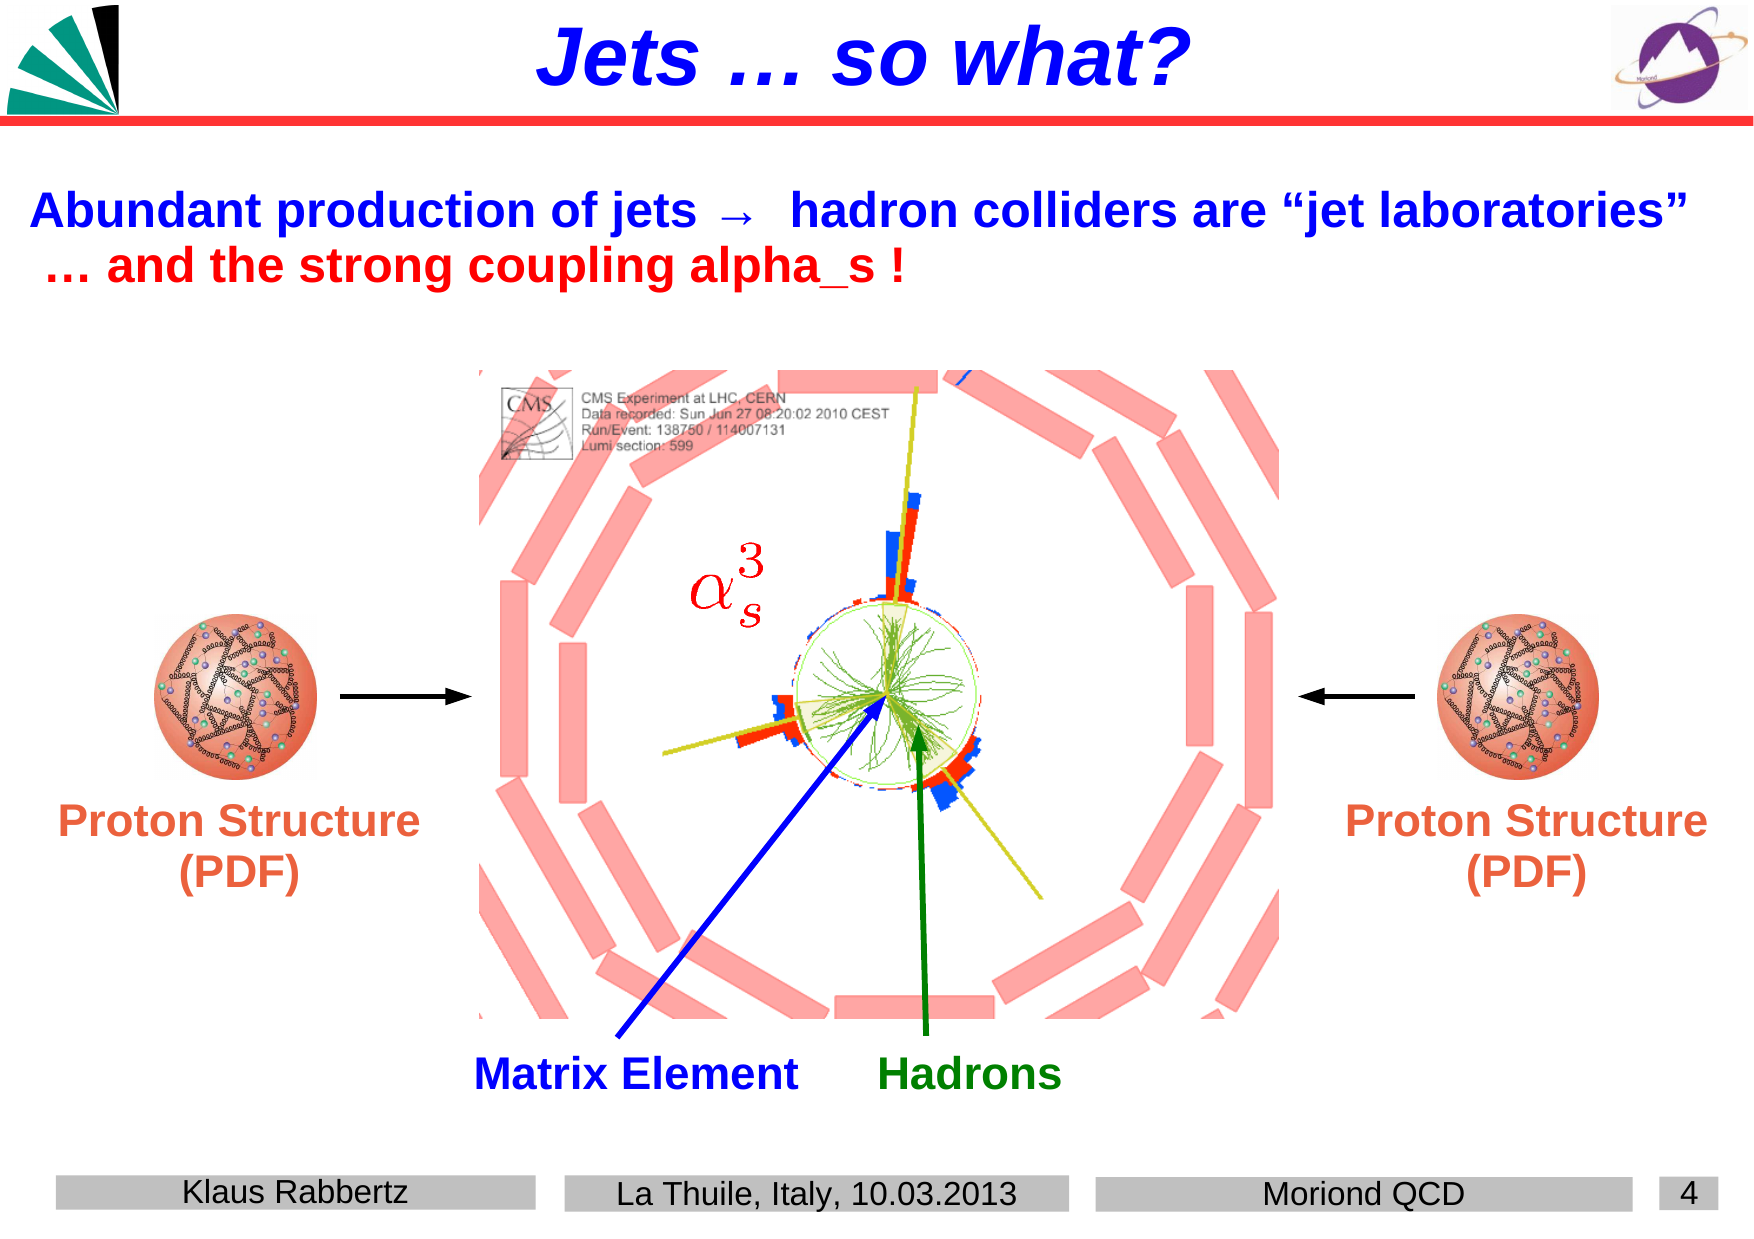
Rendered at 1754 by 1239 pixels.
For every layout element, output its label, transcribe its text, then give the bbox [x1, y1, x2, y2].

picture [7, 5, 119, 116]
text_box Abundant production of jets → hadron colliders are “jet laboratories” … and the strong coupling alpha_s ! [17, 175, 1704, 300]
picture [1437, 614, 1599, 780]
text_box Hadrons [865, 1041, 1075, 1105]
text_box Proton Structure (PDF) [45, 789, 434, 904]
picture [154, 614, 317, 780]
title Jets … so what? [123, 0, 1606, 114]
picture [479, 370, 1279, 1019]
picture [1611, 5, 1748, 110]
text_box Proton Structure (PDF) [1333, 789, 1721, 904]
text_box Matrix Element [461, 1041, 812, 1105]
